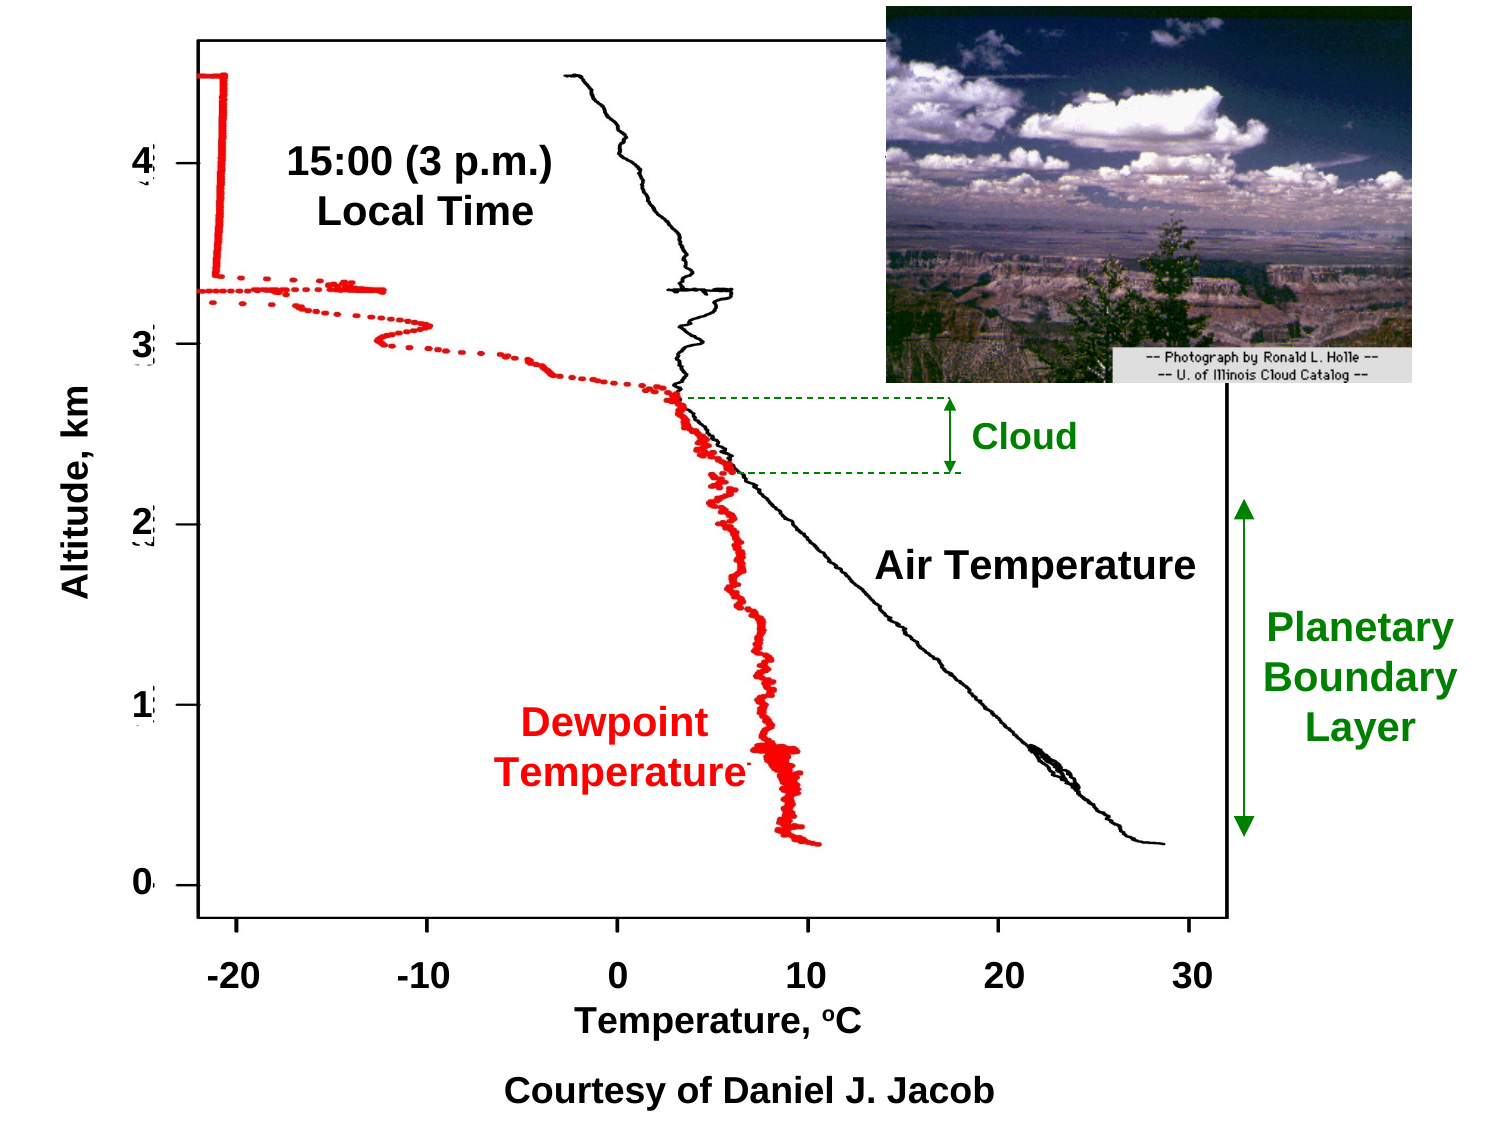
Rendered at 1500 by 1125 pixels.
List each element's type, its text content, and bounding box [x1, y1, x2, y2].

picture [0, 6, 1412, 1021]
text_box Cloud [971, 411, 1079, 457]
text_box Planetary Boundary Layer [1262, 599, 1459, 750]
text_box 1 [131, 679, 153, 725]
text_box 0 [131, 856, 153, 903]
text_box Air Temperature [874, 538, 1197, 589]
text_box 2 [131, 496, 153, 542]
picture [1245, 520, 1251, 816]
text_box Dewpoint Temperature [482, 694, 747, 795]
text_box Courtesy of Daniel J. Jacob [489, 1058, 1011, 1120]
text_box Altitude, km [49, 385, 96, 601]
text_box 4 [131, 136, 153, 182]
text_box 15:00 (3 p.m.) Local Time [262, 126, 589, 242]
text_box 3 [131, 319, 153, 365]
text_box -20 -10 0 10 20 30 Temperature, oC [149, 942, 1251, 1049]
